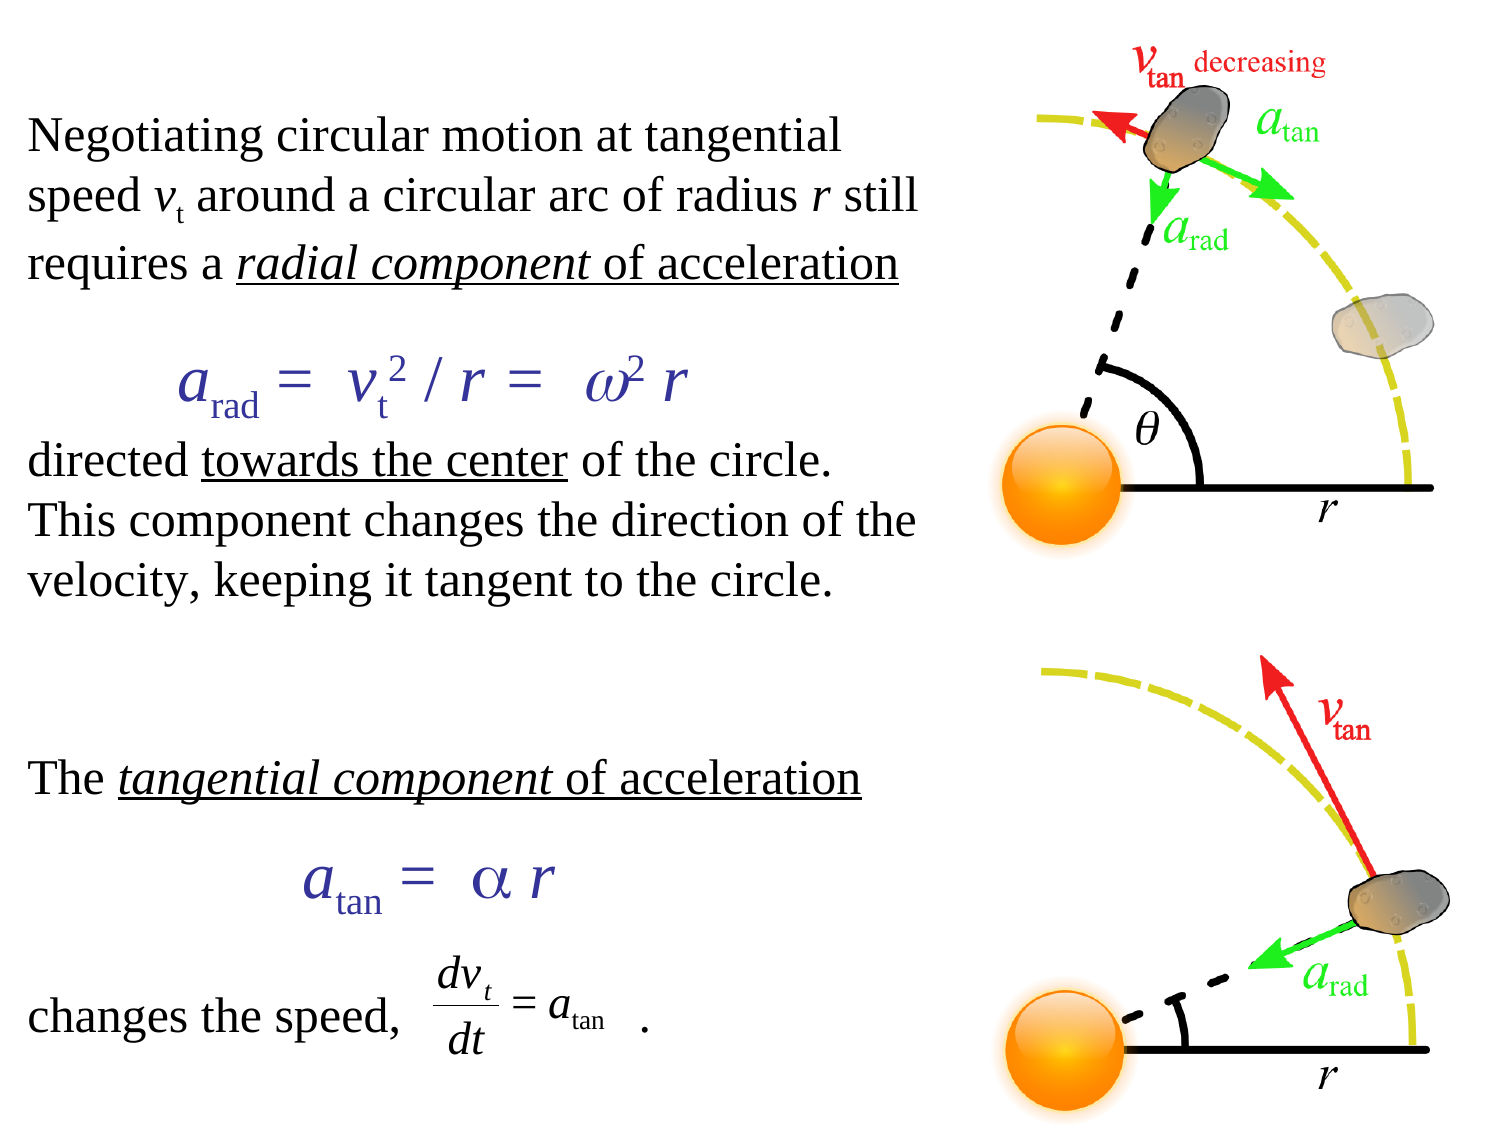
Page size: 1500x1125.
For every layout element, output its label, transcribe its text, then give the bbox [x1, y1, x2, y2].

text_box Negotiating circular motion at tangential speed vt around a circular arc of radius r still requires a radial component of acceleration arad = vt2 / r = ω2 r directed towards the center of the circle. This component changes the direction of the velocity, keeping it tangent to the circle. The tangential component of acceleration atan = α r changes the speed, . [12, 93, 938, 1051]
picture [987, 46, 1450, 1125]
chart [425, 947, 613, 1062]
